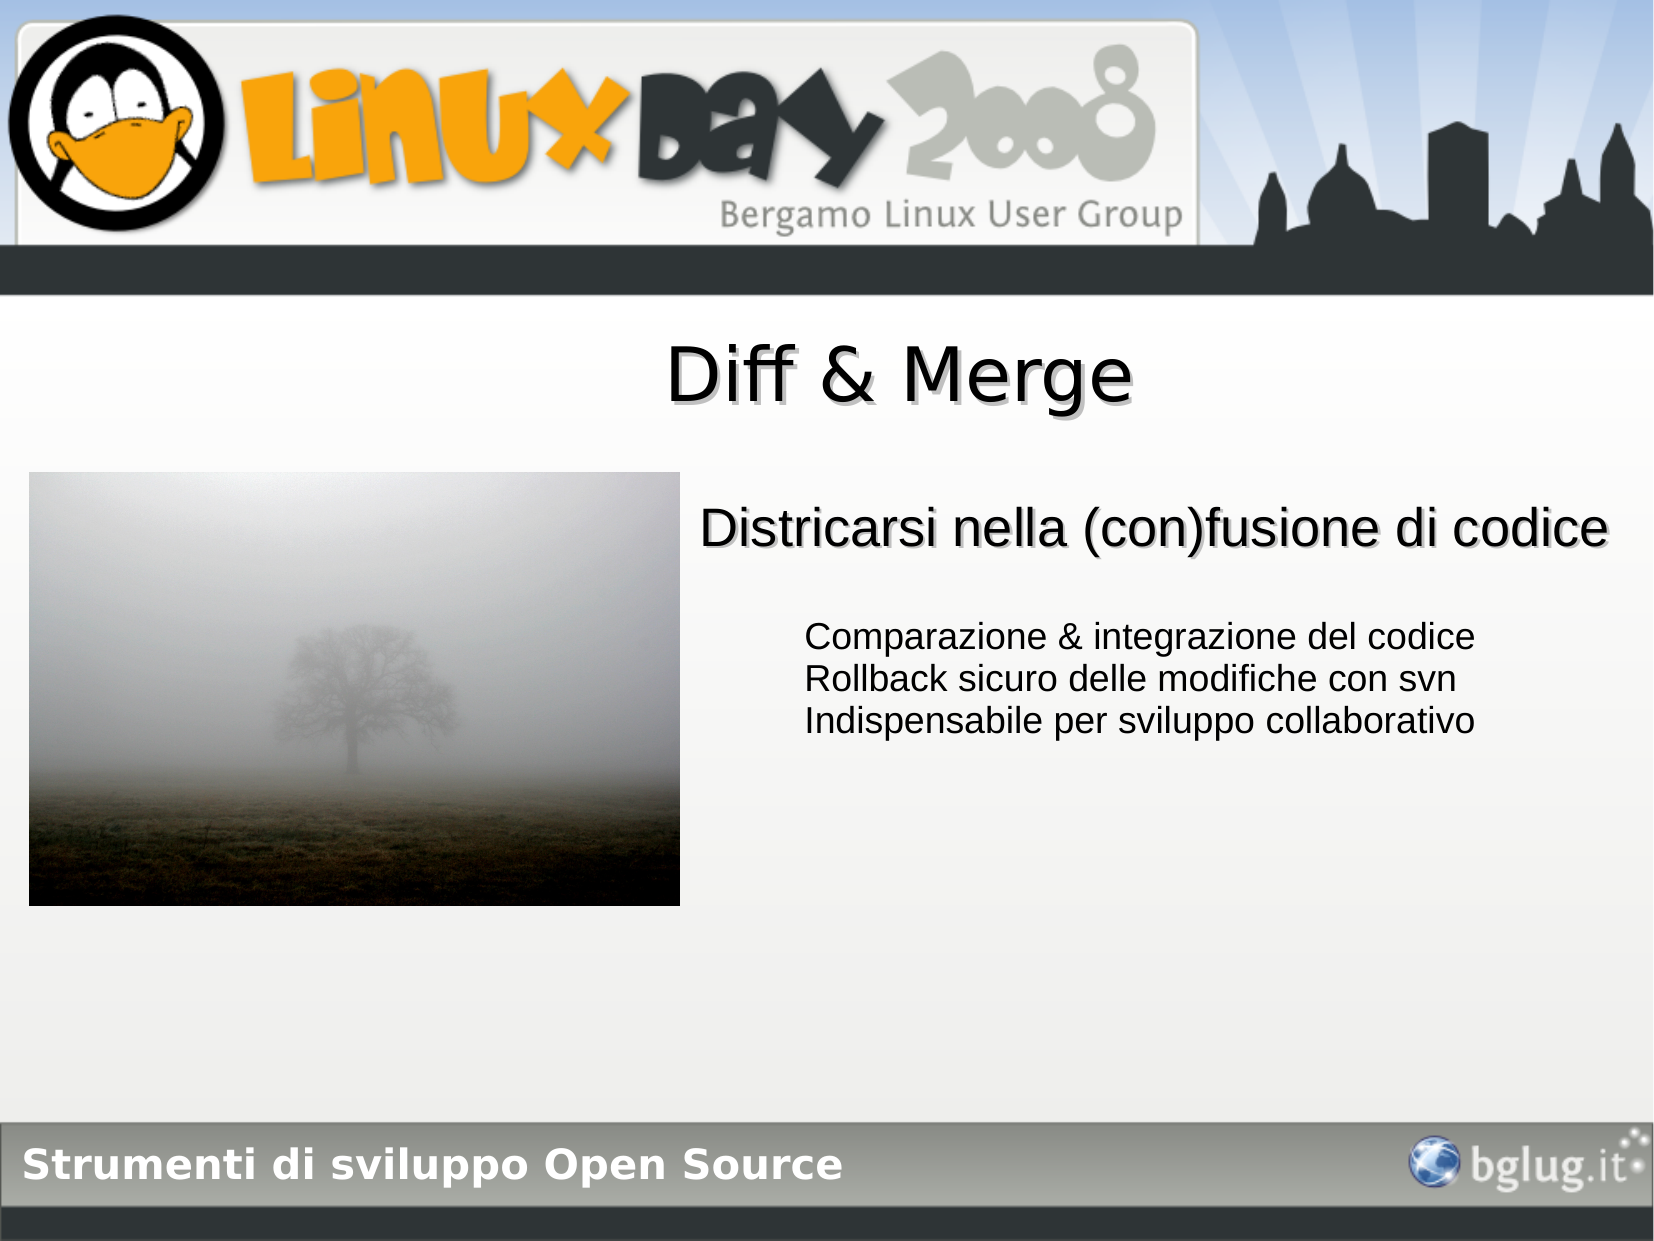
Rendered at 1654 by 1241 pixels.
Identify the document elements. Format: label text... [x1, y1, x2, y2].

text_box Strumenti di sviluppo Open Source [6, 1133, 735, 1196]
text_box Comparazione & integrazione del codice Rollback sicuro delle modifiche con svn Indispensabile per sviluppo collaborativo [779, 608, 1492, 750]
picture [0, 0, 1654, 1241]
text_box Diff & Merge [649, 324, 1095, 424]
text_box Districarsi nella (con)fusione di codice [685, 490, 1626, 577]
